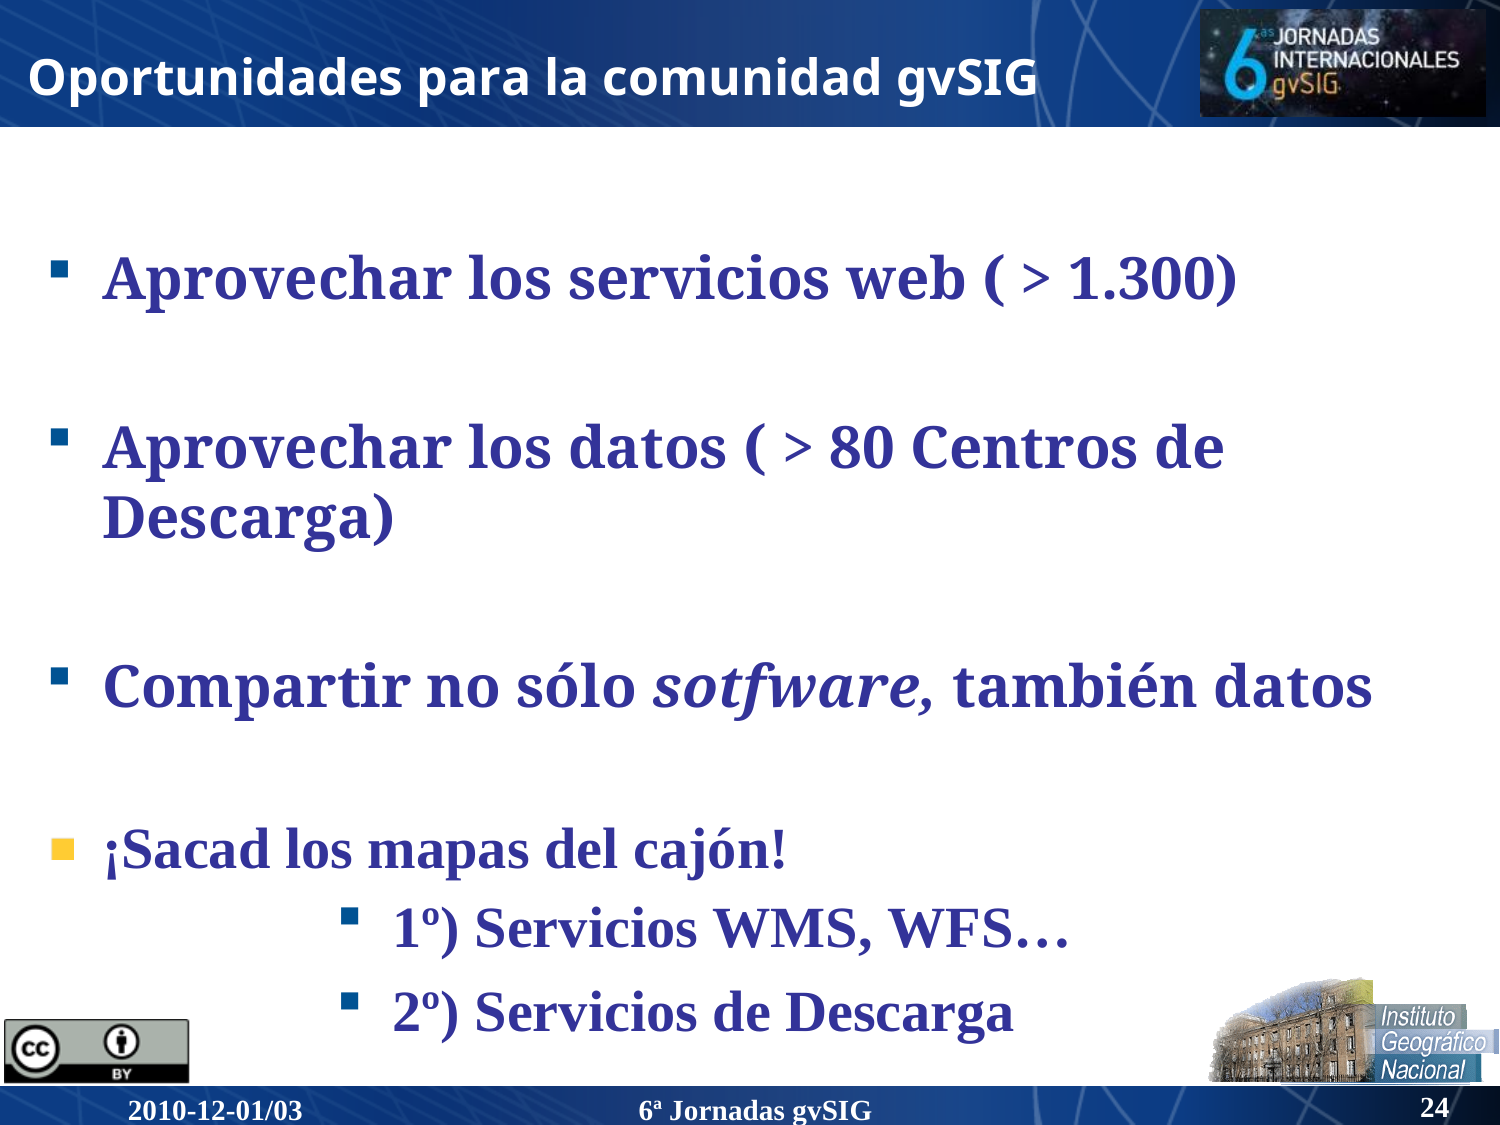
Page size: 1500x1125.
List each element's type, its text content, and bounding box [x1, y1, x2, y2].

text_box Aprovechar los servicios web ( > 1.300) Aprovechar los datos ( > 80 Centros de Descarga) Compartir no sólo sotfware, también datos ¡Sacad los mapas del cajón! [31, 148, 1465, 837]
picture [45, 832, 74, 860]
text_box 1º) Servicios WMS, WFS… 2º) Servicios de Descarga [321, 880, 1174, 1027]
picture [0, 0, 1500, 127]
title Oportunidades para la comunidad gvSIG [0, 37, 1276, 113]
picture [0, 968, 1500, 1125]
